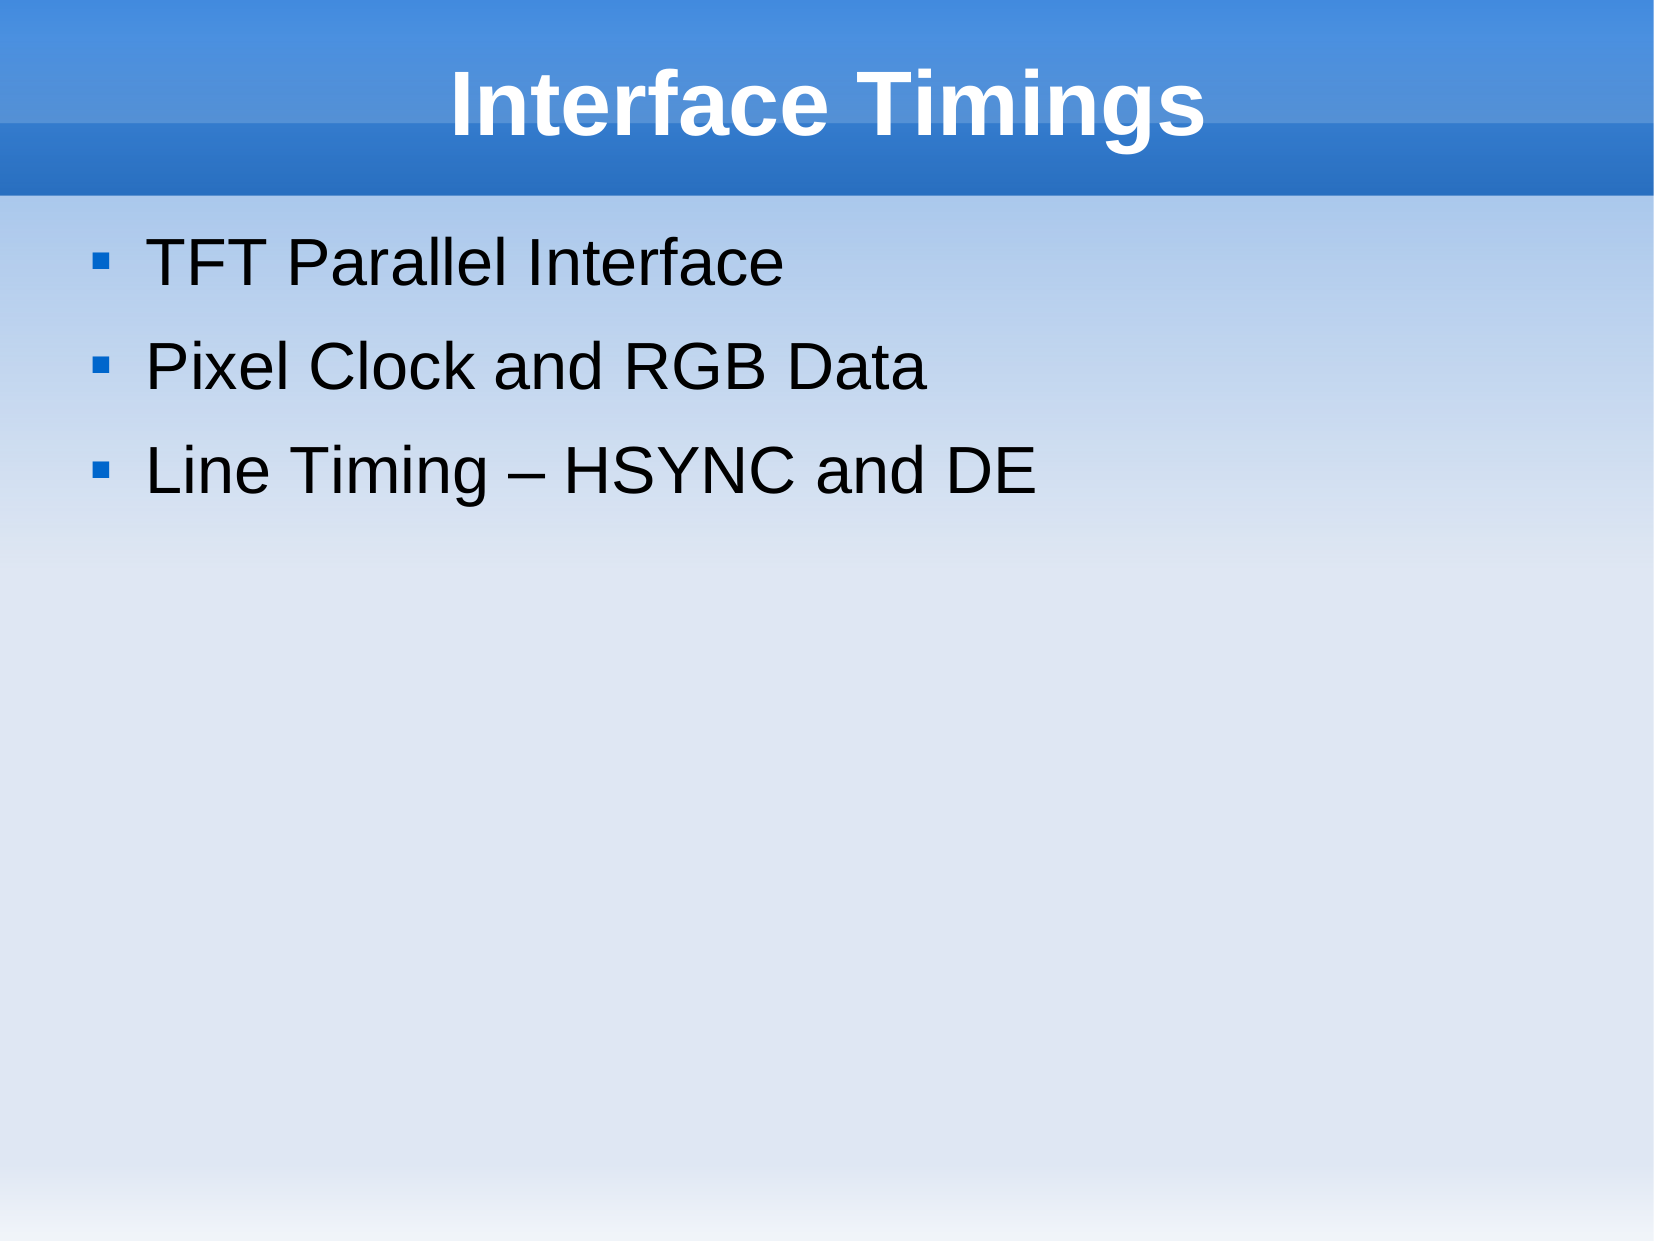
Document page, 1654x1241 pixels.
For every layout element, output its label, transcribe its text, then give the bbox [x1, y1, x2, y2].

picture [0, 0, 1654, 1241]
title Interface Timings [49, 0, 1538, 208]
list TFT Parallel Interface Pixel Clock and RGB Data Line Timing – HSYNC and DE [75, 225, 1564, 1044]
